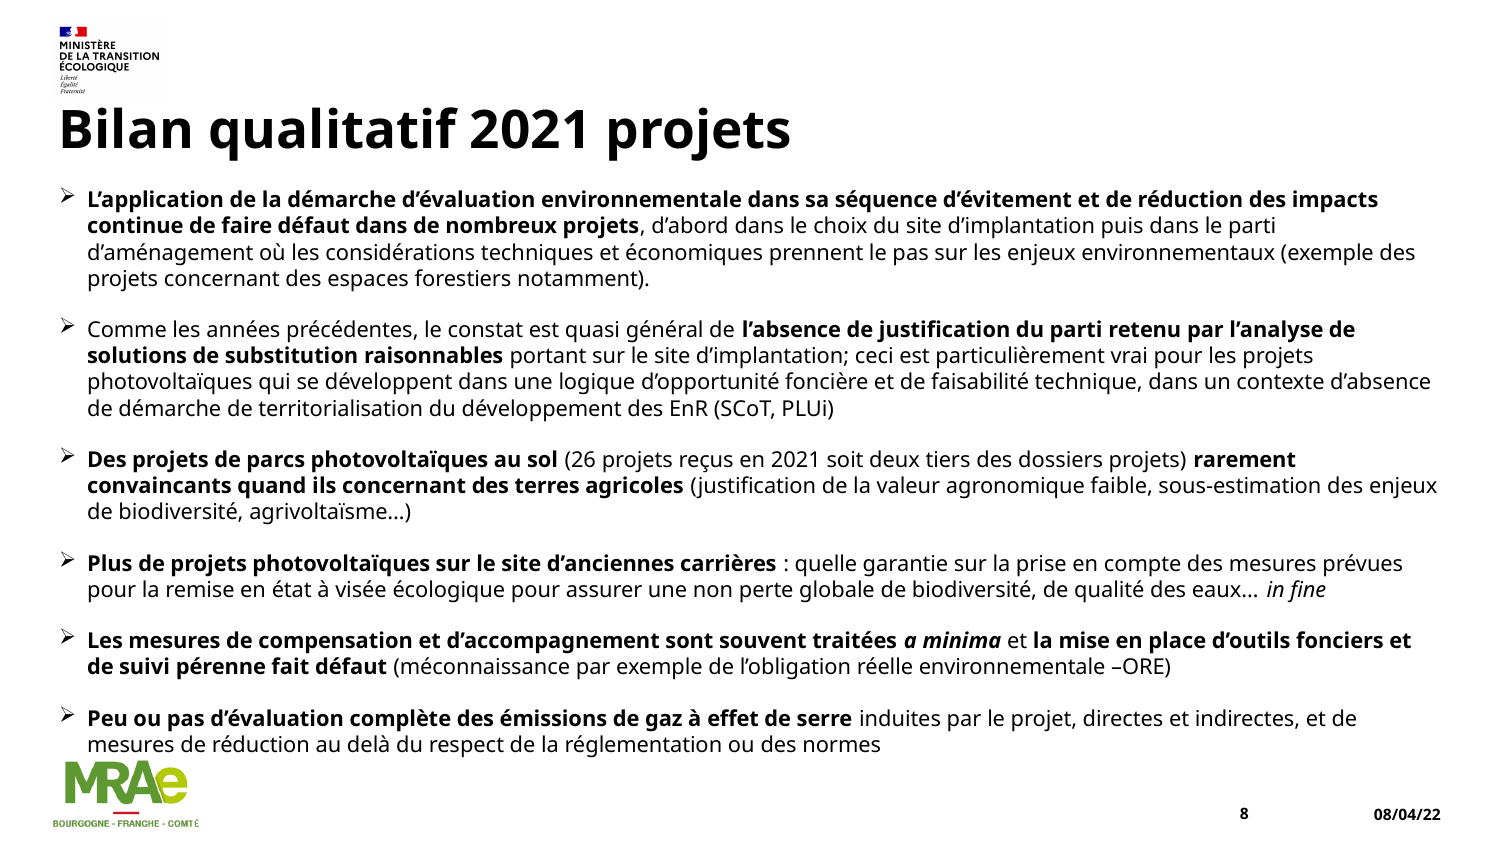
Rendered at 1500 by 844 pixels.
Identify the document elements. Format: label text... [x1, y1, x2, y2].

list L’application de la démarche d’évaluation environnementale dans sa séquence d’évitement et de réduction des impacts continue de faire défaut dans de nombreux projets, d’abord dans le choix du site d’implantation puis dans le parti d’aménagement où les considérations techniques et économiques prennent le pas sur les enjeux environnementaux (exemple des projets concernant des espaces forestiers notamment). Comme les années précédentes, le constat est quasi général de l’absence de justification du parti retenu par l’analyse de solutions de substitution raisonnables portant sur le site d’implantation; ceci est particulièrement vrai pour les projets photovoltaïques qui se développent dans une logique d’opportunité foncière et de faisabilité technique, dans un contexte d’absence de démarche de territorialisation du développement des EnR (SCoT, PLUi) Des projets de parcs photovoltaïques au sol (26 projets reçus en 2021 soit deux tiers des dossiers projets) rarement convaincants quand ils concernant des terres agricoles (justification de la valeur agronomique faible, sous-estimation des enjeux de biodiversité, agrivoltaïsme…) Plus de projets photovoltaïques sur le site d’anciennes carrières : quelle garantie sur la prise en compte des mesures prévues pour la remise en état à visée écologique pour assurer une non perte globale de biodiversité, de qualité des eaux… in fine Les mesures de compensation et d’accompagnement sont souvent traitées a minima et la mise en place d’outils fonciers et de suivi pérenne fait défaut (méconnaissance par exemple de l’obligation réelle environnementale –ORE) Peu ou pas d’évaluation complète des émissions de gaz à effet de serre induites par le projet, directes et indirectes, et de mesures de réduction au delà du respect de la réglementation ou des normes [59, 185, 1441, 753]
picture [50, 17, 170, 103]
picture [45, 752, 207, 838]
title Bilan qualitatif 2021 projets [59, 102, 1441, 185]
slide_number <numéro> [1027, 784, 1249, 844]
slide_number 08/04/22 [1249, 784, 1441, 844]
